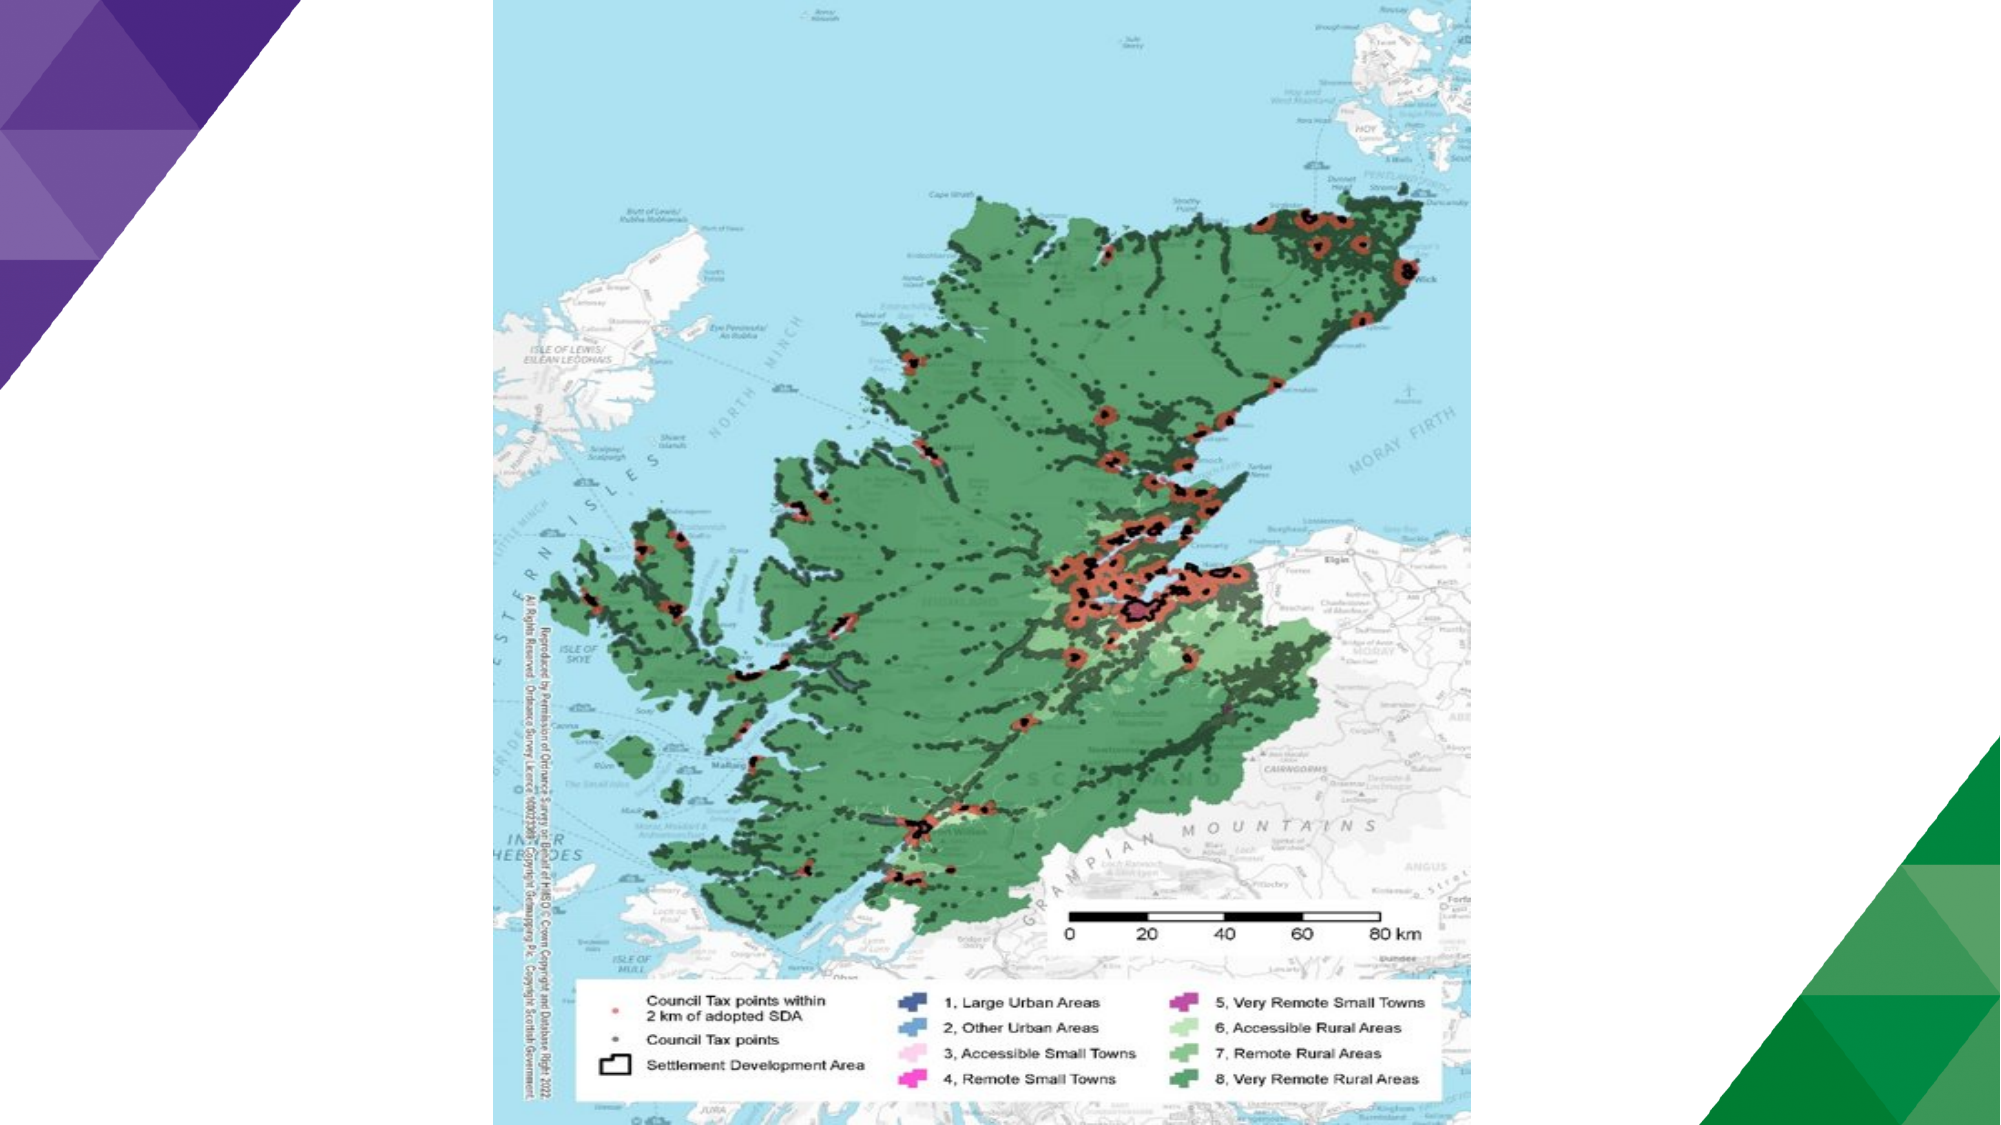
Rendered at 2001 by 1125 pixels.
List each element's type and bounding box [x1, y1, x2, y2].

picture [493, 0, 1471, 1125]
